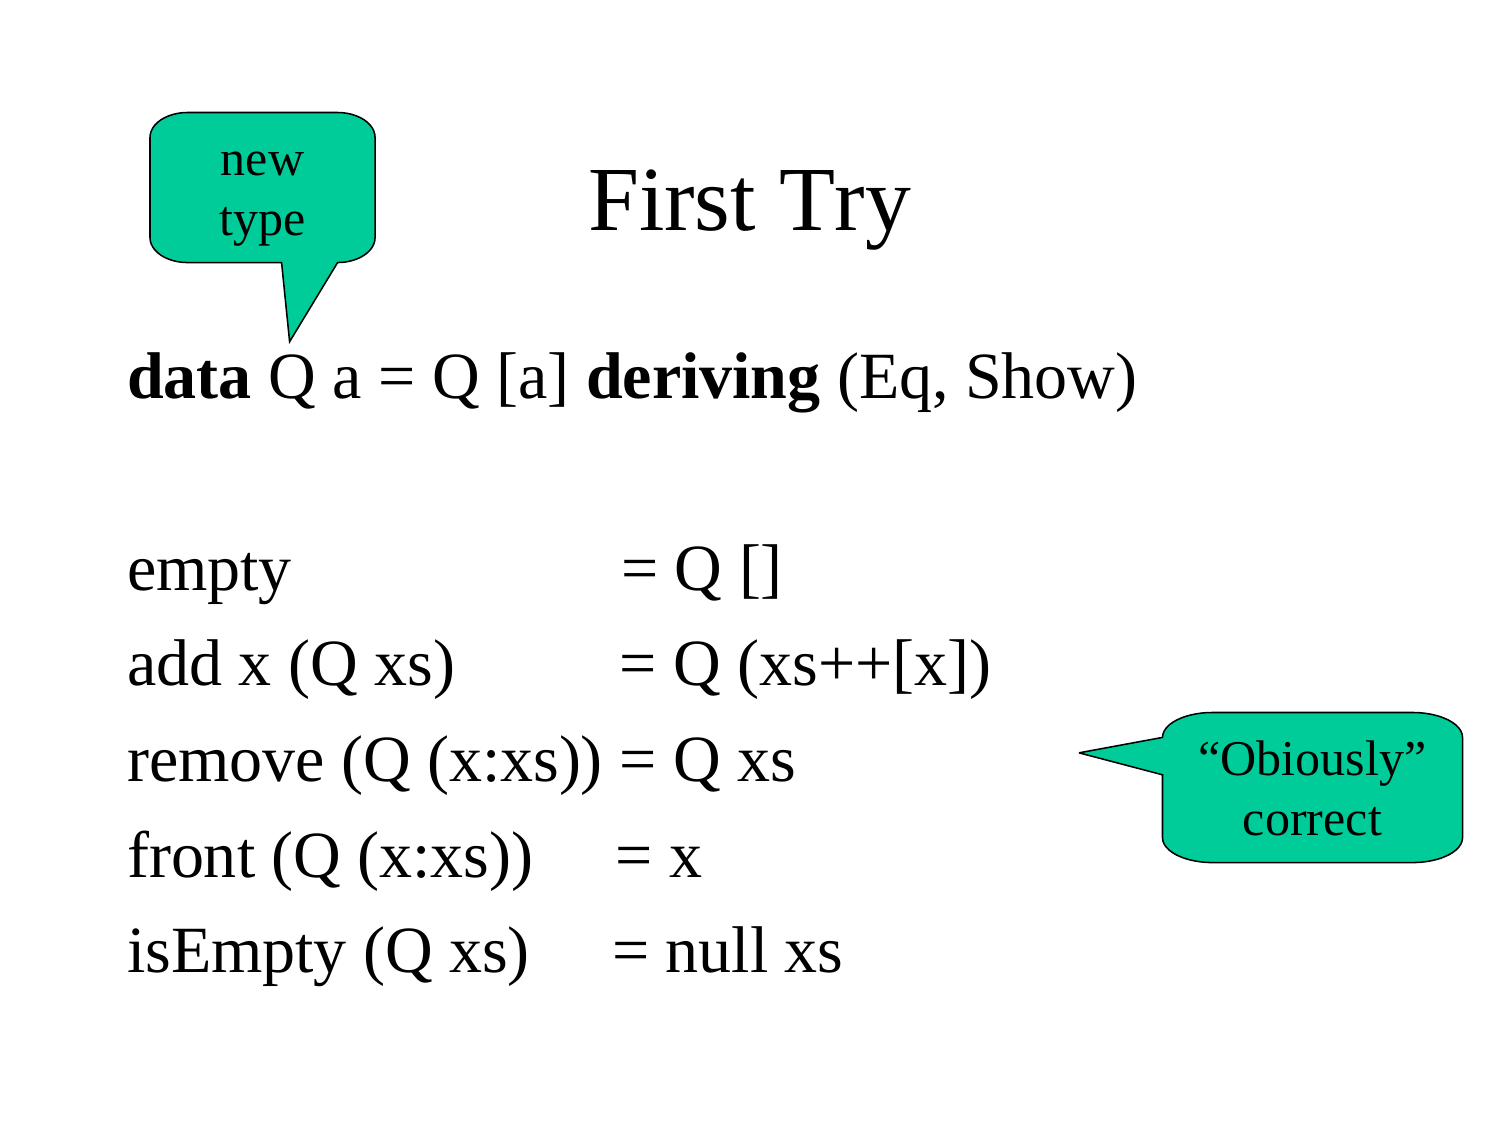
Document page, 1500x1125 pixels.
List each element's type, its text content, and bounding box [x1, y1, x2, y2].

text_box new type [150, 112, 376, 342]
list data Q a = Q [a] deriving (Eq, Show) empty = Q [] add x (Q xs) = Q (xs++[x]) remove (Q (x:xs)) = Q xs front (Q (x:xs)) = x isEmpty (Q xs) = null xs [112, 324, 1388, 1000]
text_box “Obiously” correct [1078, 712, 1463, 863]
title First Try [112, 99, 1388, 288]
